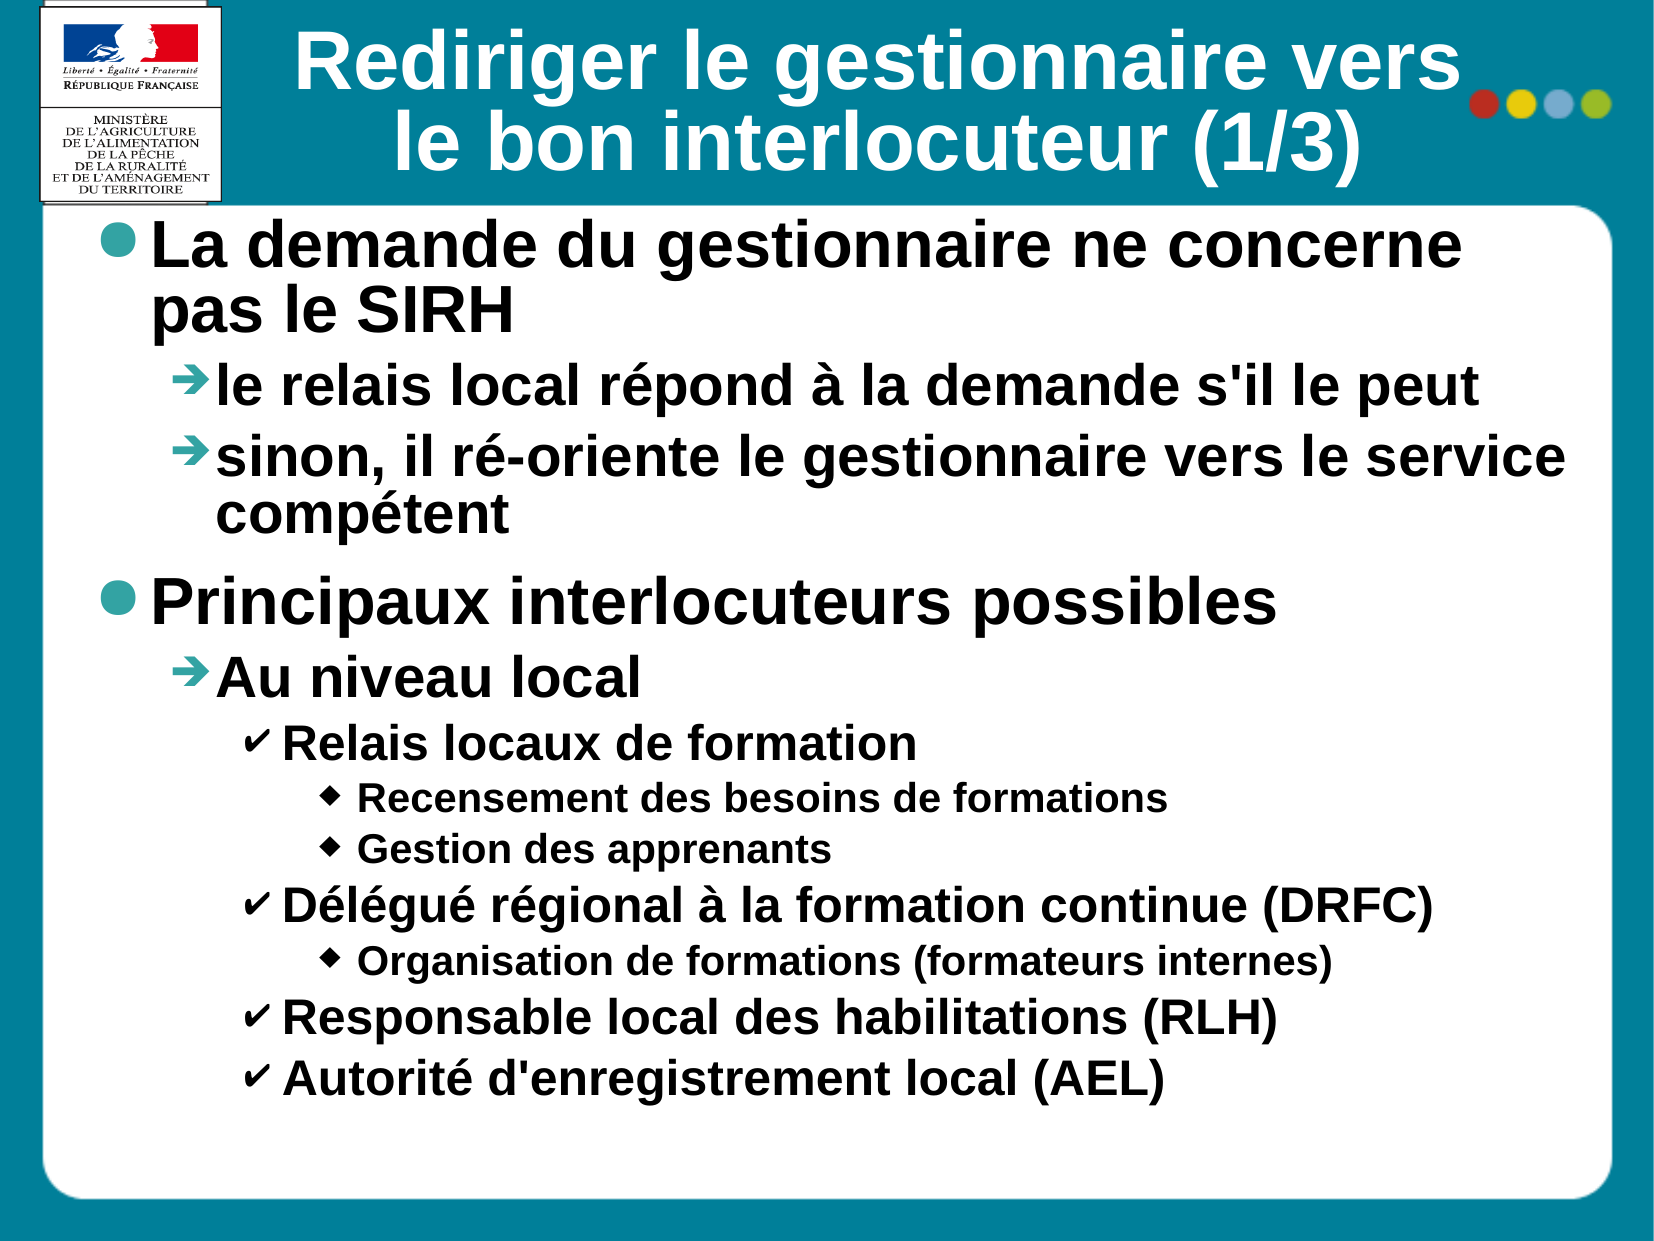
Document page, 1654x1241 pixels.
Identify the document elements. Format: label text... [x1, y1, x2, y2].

title Rediriger le gestionnaire vers le bon interlocuteur (1/3) [192, 0, 1565, 216]
list La demande du gestionnaire ne concerne pas le SIRH le relais local répond à la demande s'il le peut sinon, il ré-oriente le gestionnaire vers le service compétent Principaux interlocuteurs possibles Au niveau local Relais locaux de formation Recensement des besoins de formations Gestion des apprenants Délégué régional à la formation continue (DRFC) Organisation de formations (formateurs internes) Responsable local des habilitations (RLH) Autorité d'enregistrement local (AEL) [94, 216, 1595, 1128]
picture [0, 0, 1654, 1241]
